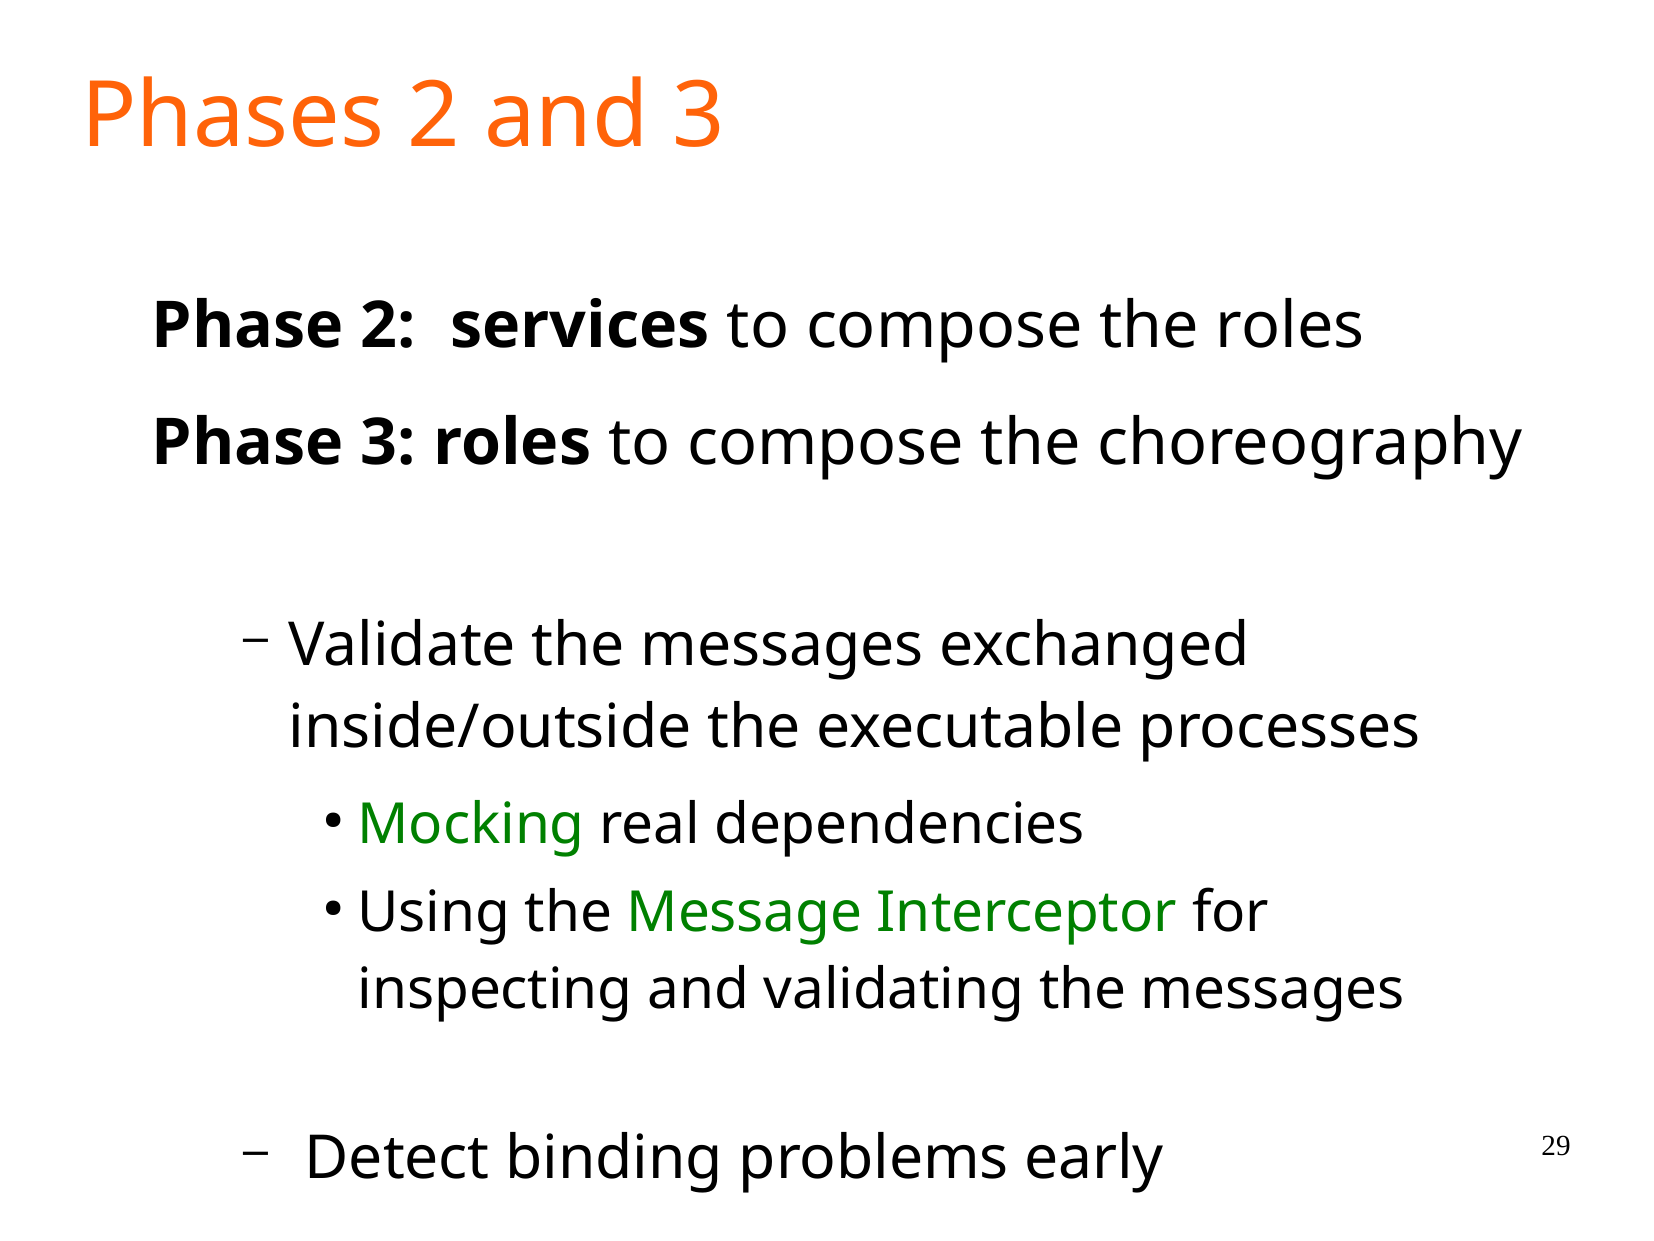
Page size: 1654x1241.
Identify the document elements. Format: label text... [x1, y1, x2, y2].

title Phases 2 and 3 [81, 17, 1570, 204]
list Phase 2: services to compose the roles Phase 3: roles to compose the choreography Validate the messages exchanged inside/outside the executable processes Mocking real dependencies Using the Message Interceptor for inspecting and validating the messages Detect binding problems early [82, 278, 1654, 1201]
